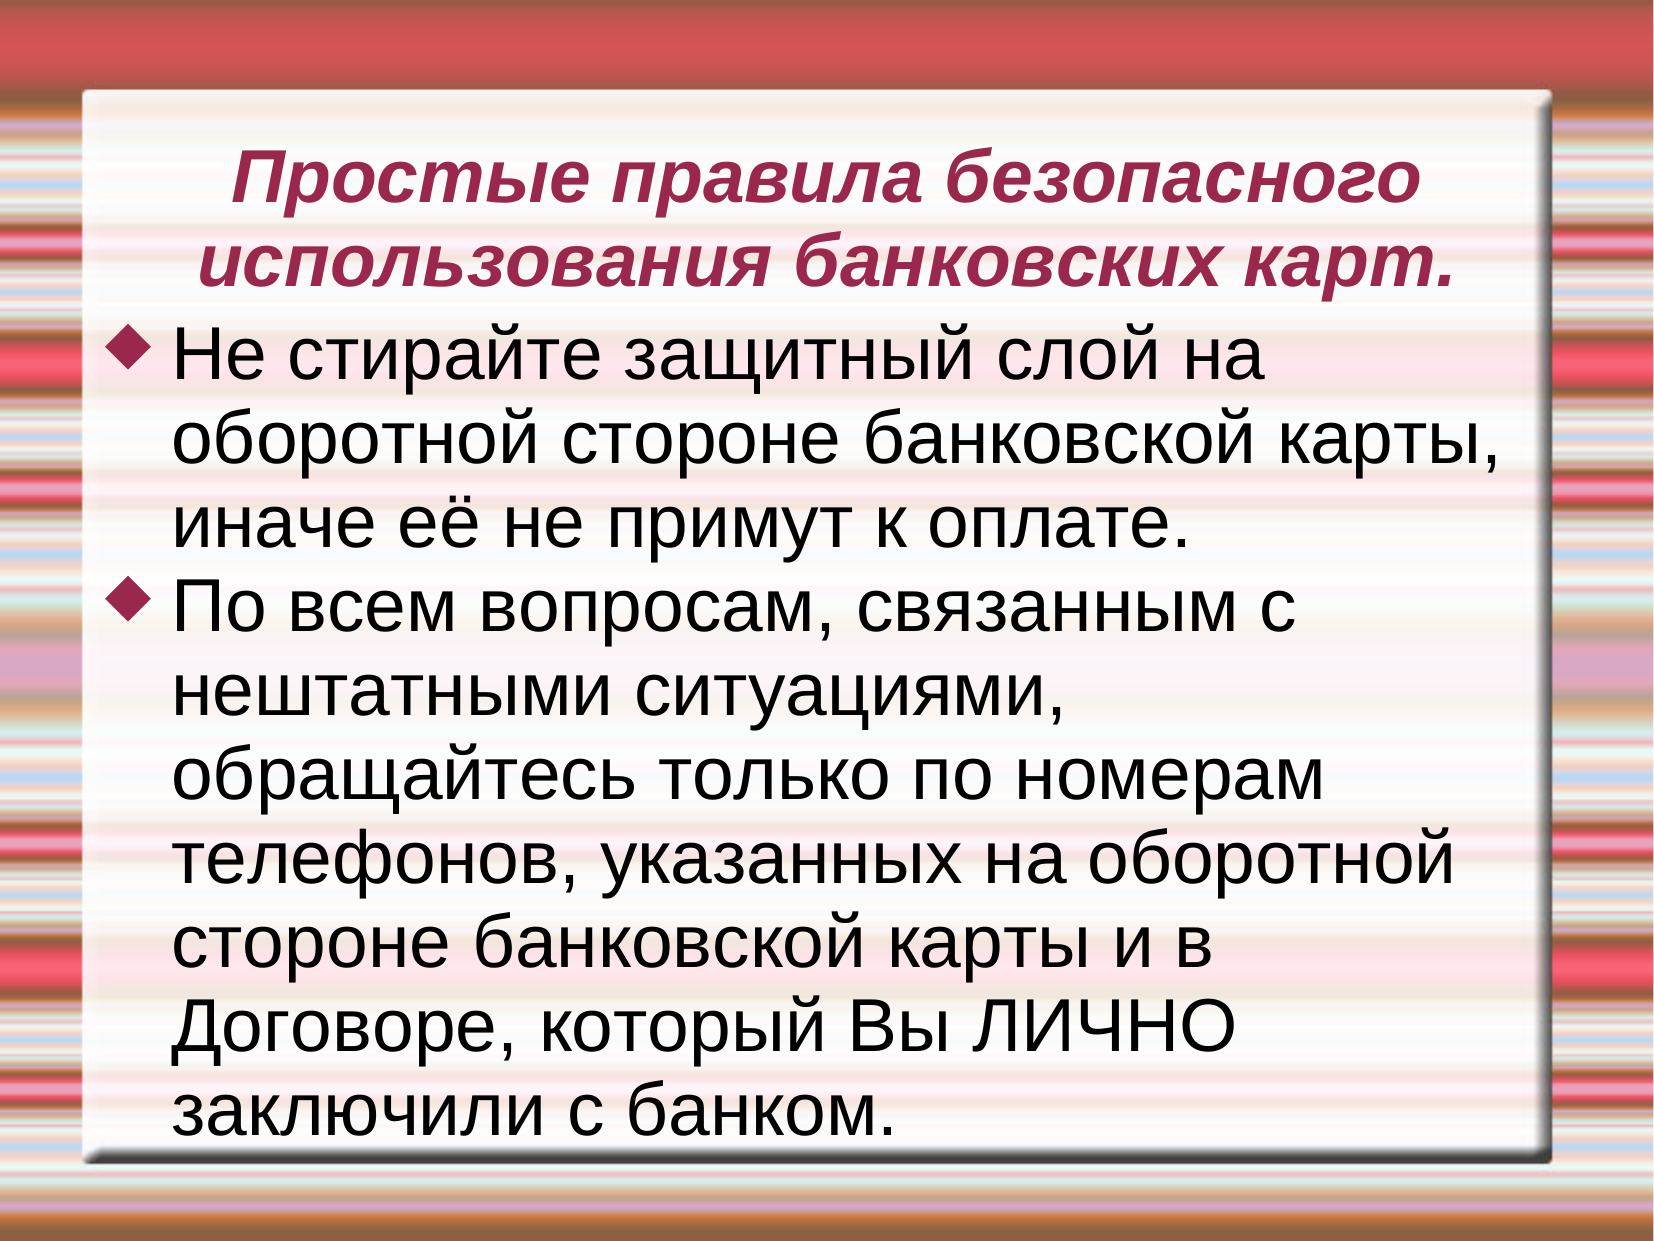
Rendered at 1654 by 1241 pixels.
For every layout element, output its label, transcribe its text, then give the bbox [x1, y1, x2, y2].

picture [0, 0, 1654, 1241]
title Простые правила безопасного использования банковских карт. [121, 92, 1534, 345]
list Не стирайте защитный слой на оборотной стороне банковской карты, иначе её не примут к оплате. По всем вопросам, связанным с нештатными ситуациями, обращайтесь только по номерам телефонов, указанных на оборотной стороне банковской карты и в Договоре, который Вы ЛИЧНО заключили с банком. [88, 311, 1506, 1194]
